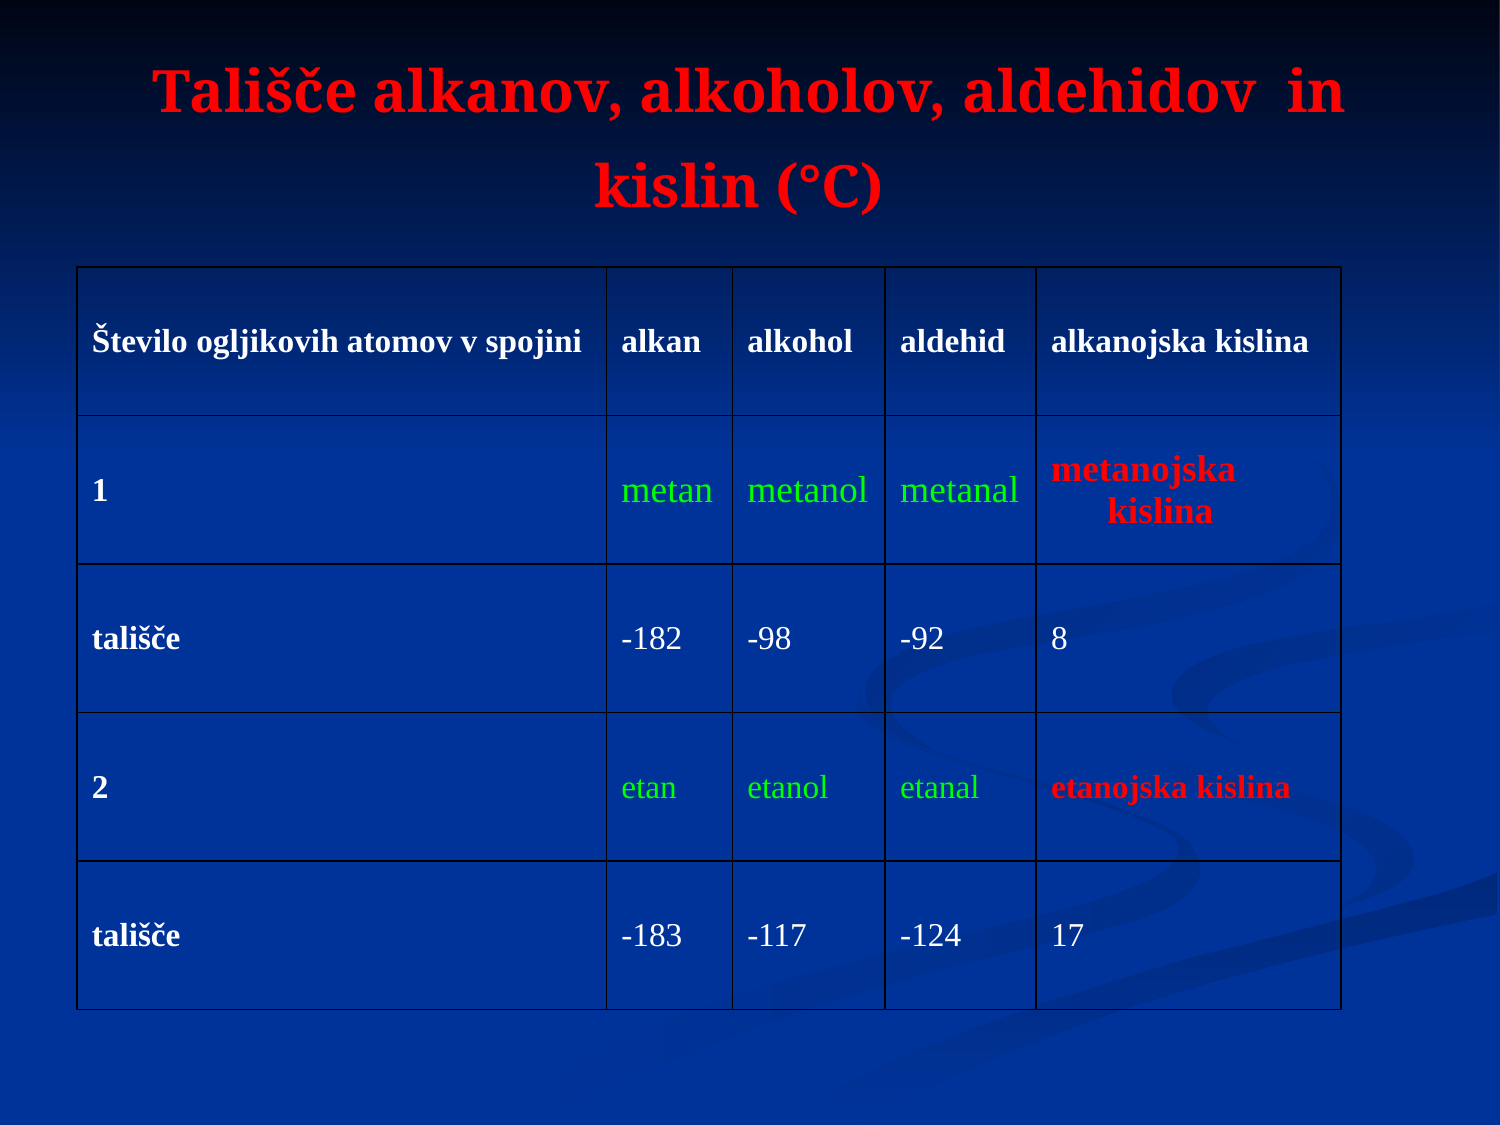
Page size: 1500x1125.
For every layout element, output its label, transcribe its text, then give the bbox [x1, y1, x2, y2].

table_cell tališče [78, 862, 606, 1009]
table_header alkan [607, 268, 732, 415]
table_header alkanojska kislina [1037, 268, 1340, 415]
table_cell tališče [78, 565, 606, 712]
table_cell etanojska kislina [1037, 713, 1340, 860]
table_cell etanol [733, 713, 884, 860]
table_cell 17 [1037, 862, 1340, 1009]
table_cell 2 [78, 713, 606, 860]
table_cell metanol [733, 416, 884, 563]
table_header aldehid [886, 268, 1035, 415]
table_cell -92 [886, 565, 1035, 712]
table_cell -182 [607, 565, 732, 712]
table_cell -98 [733, 565, 884, 712]
table_cell etanal [886, 713, 1035, 860]
table_cell etan [607, 713, 732, 860]
table_cell -124 [886, 862, 1035, 1009]
title Tališče alkanov, alkoholov, aldehidov in kislin (°C) [75, 45, 1425, 233]
table_cell -117 [733, 862, 884, 1009]
table_cell -183 [607, 862, 732, 1009]
table_header Število ogljikovih atomov v spojini [78, 268, 606, 415]
table_cell metanojska kislina [1037, 416, 1340, 563]
table_header alkohol [733, 268, 884, 415]
table_cell 8 [1037, 565, 1340, 712]
table_cell metan [607, 416, 732, 563]
table_cell metanal [886, 416, 1035, 563]
table_cell 1 [78, 416, 606, 563]
